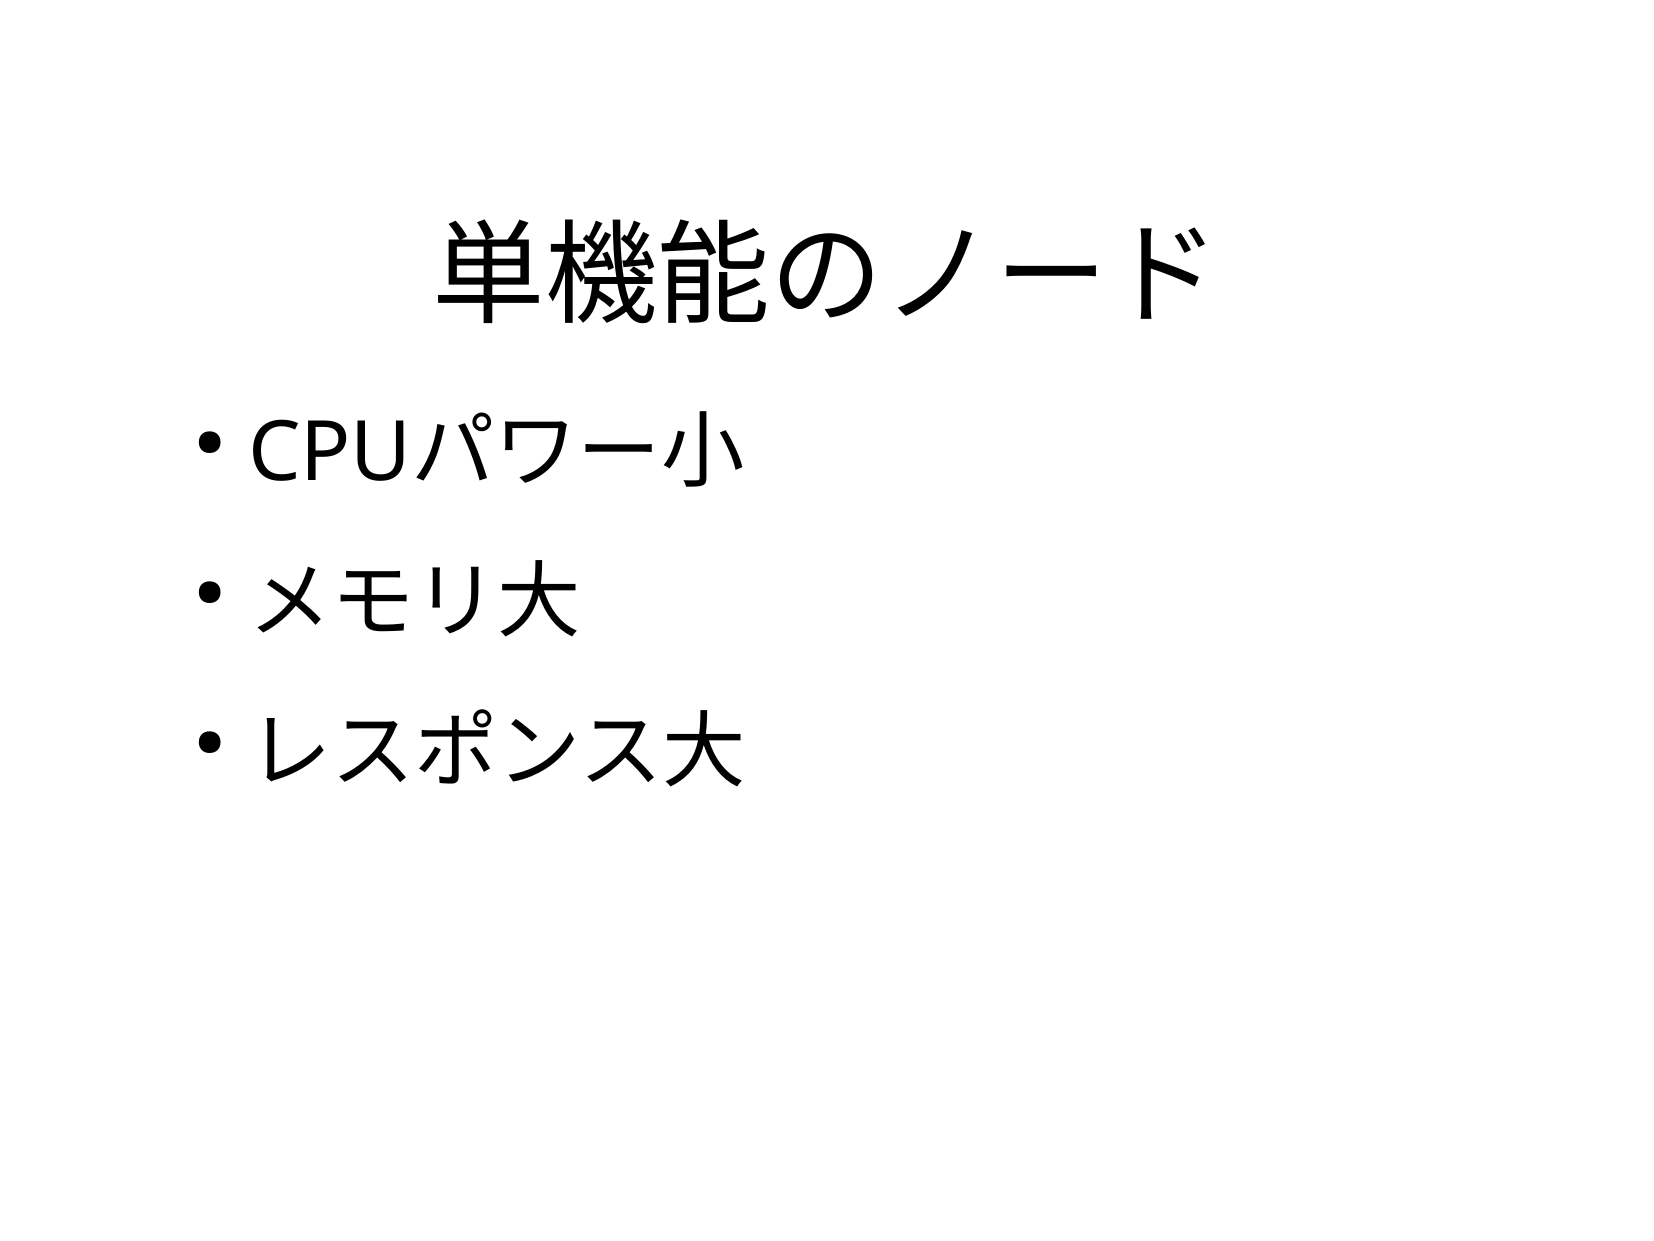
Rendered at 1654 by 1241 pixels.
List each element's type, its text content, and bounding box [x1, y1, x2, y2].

list CPUパワー小 メモリ大 レスポンス大 [177, 383, 1571, 1104]
title 単機能のノード [82, 161, 1571, 369]
